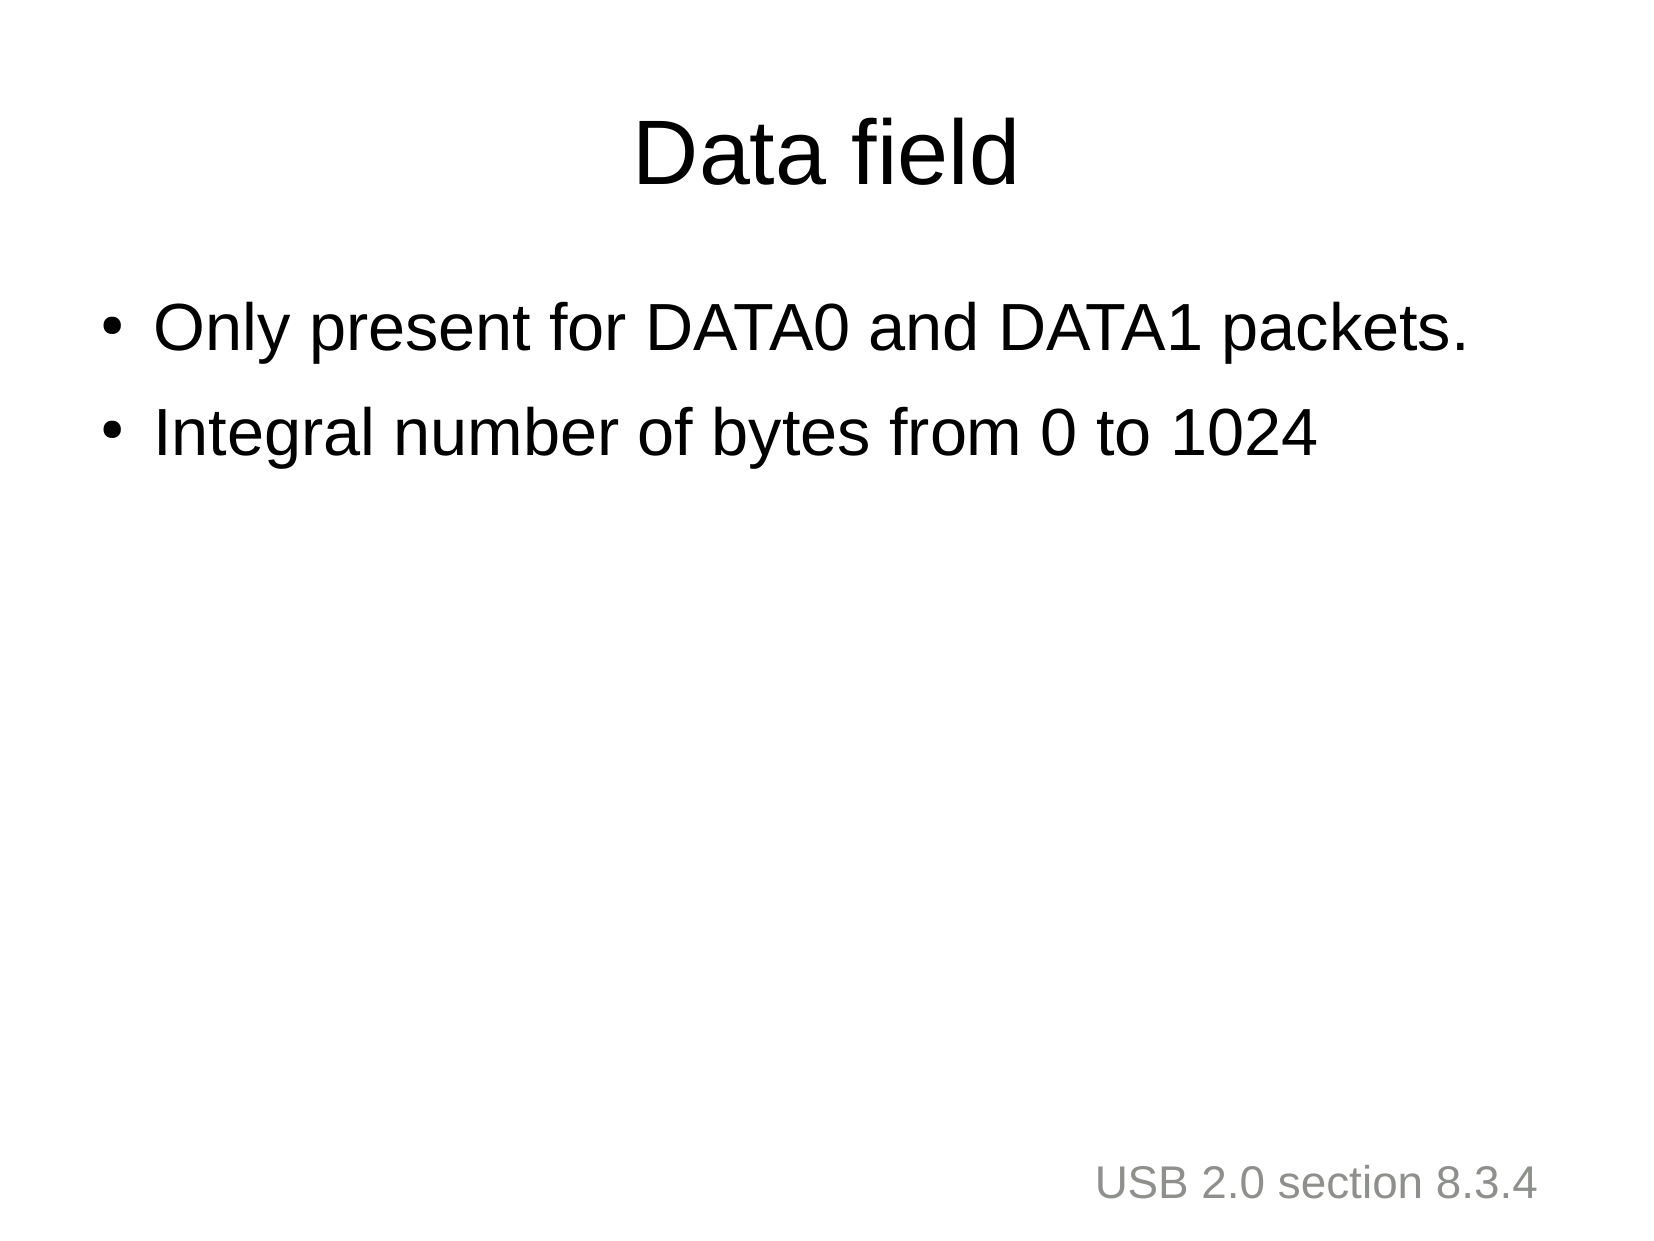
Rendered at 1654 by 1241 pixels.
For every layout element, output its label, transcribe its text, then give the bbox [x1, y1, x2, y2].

list Only present for DATA0 and DATA1 packets. Integral number of bytes from 0 to 1024 [82, 290, 1571, 1010]
text_box USB 2.0 section 8.3.4 [1080, 1149, 1636, 1231]
title Data field [82, 49, 1571, 257]
